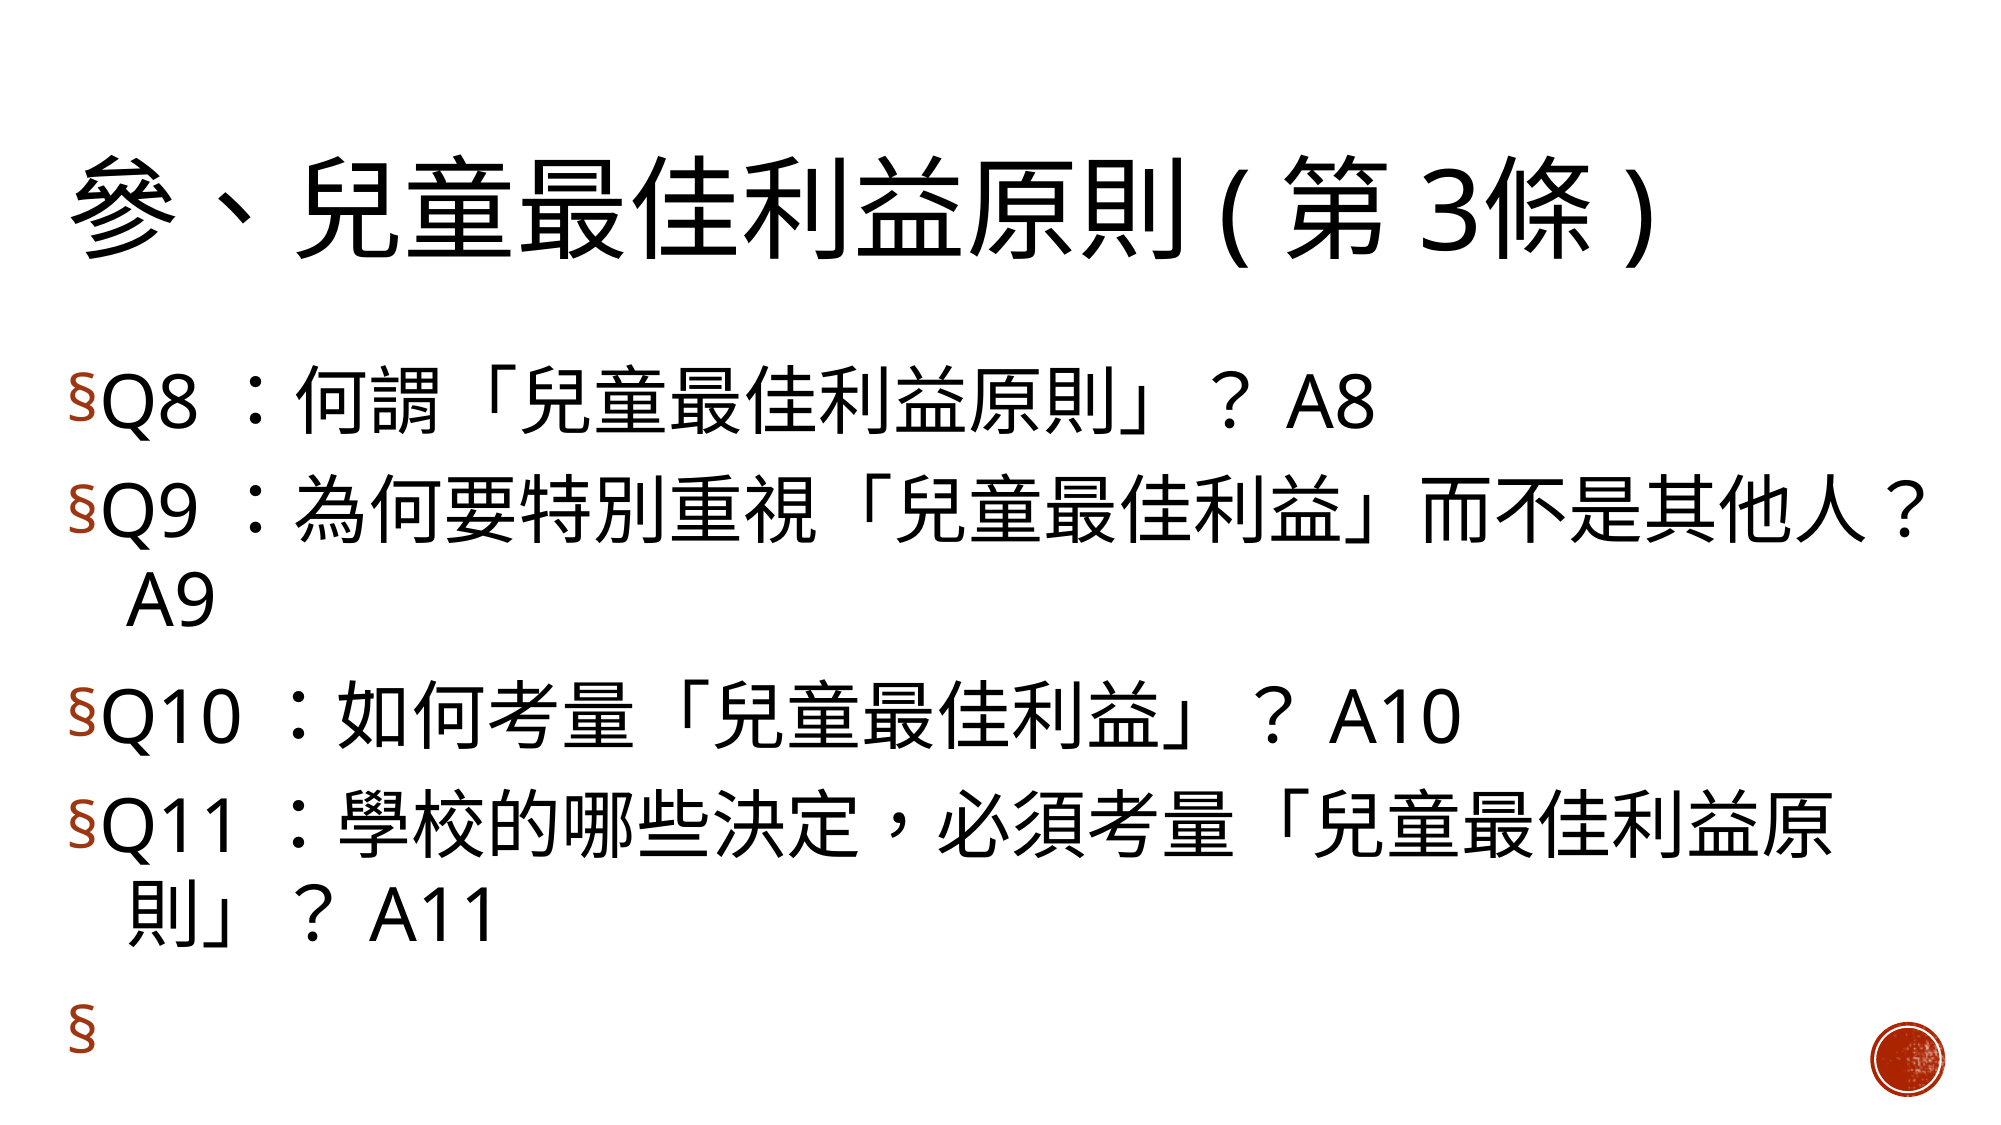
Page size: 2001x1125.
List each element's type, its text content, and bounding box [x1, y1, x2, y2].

title 參、兒童最佳利益原則(第3條) [51, 79, 1955, 344]
list Q8：何謂「兒童最佳利益原則」？A8 Q9：為何要特別重視「兒童最佳利益」而不是其他人？A9 Q10：如何考量「兒童最佳利益」？A10 Q11：學校的哪些決定，必須考量「兒童最佳利益原則」？A11 [51, 348, 1955, 1013]
